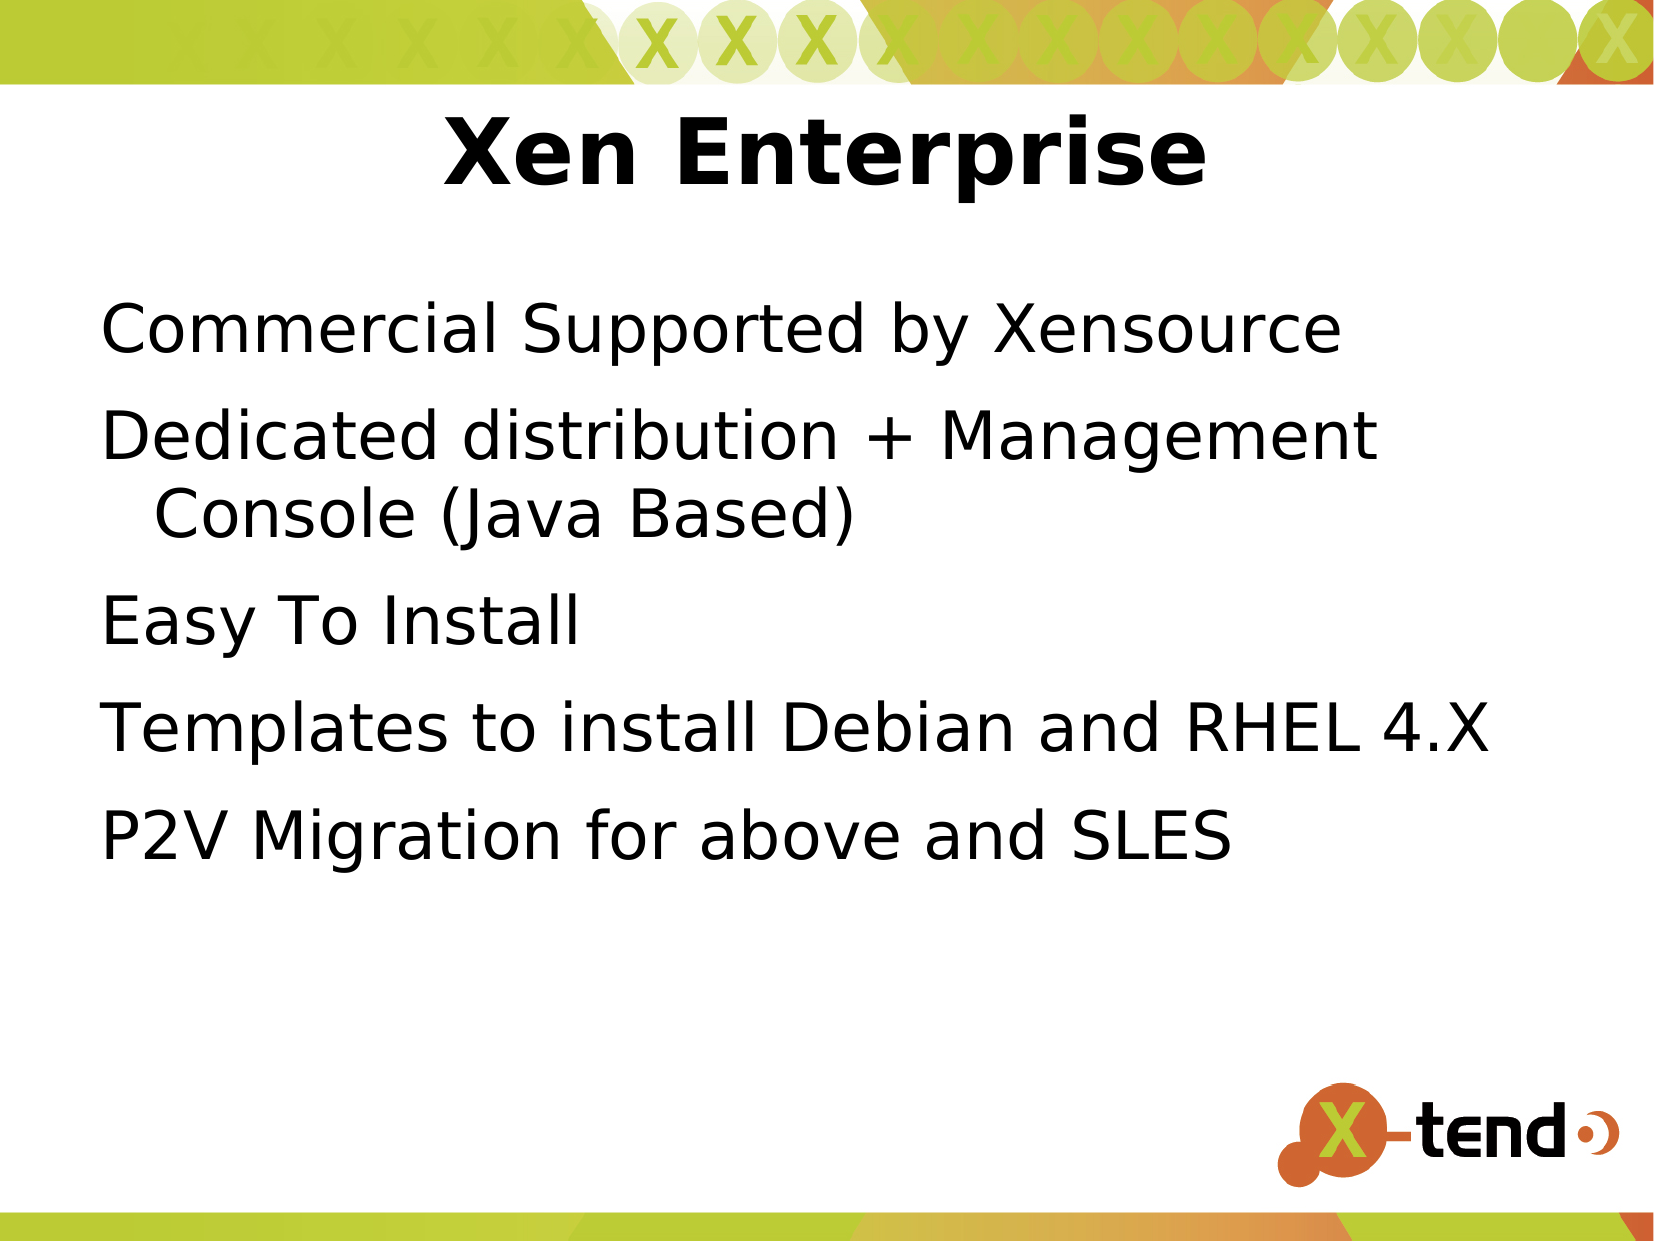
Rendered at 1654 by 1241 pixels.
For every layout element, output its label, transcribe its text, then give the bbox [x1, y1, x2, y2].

title Xen Enterprise [82, 49, 1571, 257]
list Commercial Supported by Xensource Dedicated distribution + Management Console (Java Based) Easy To Install Templates to install Debian and RHEL 4.X P2V Migration for above and SLES [82, 290, 1571, 1109]
picture [0, 0, 1654, 1241]
